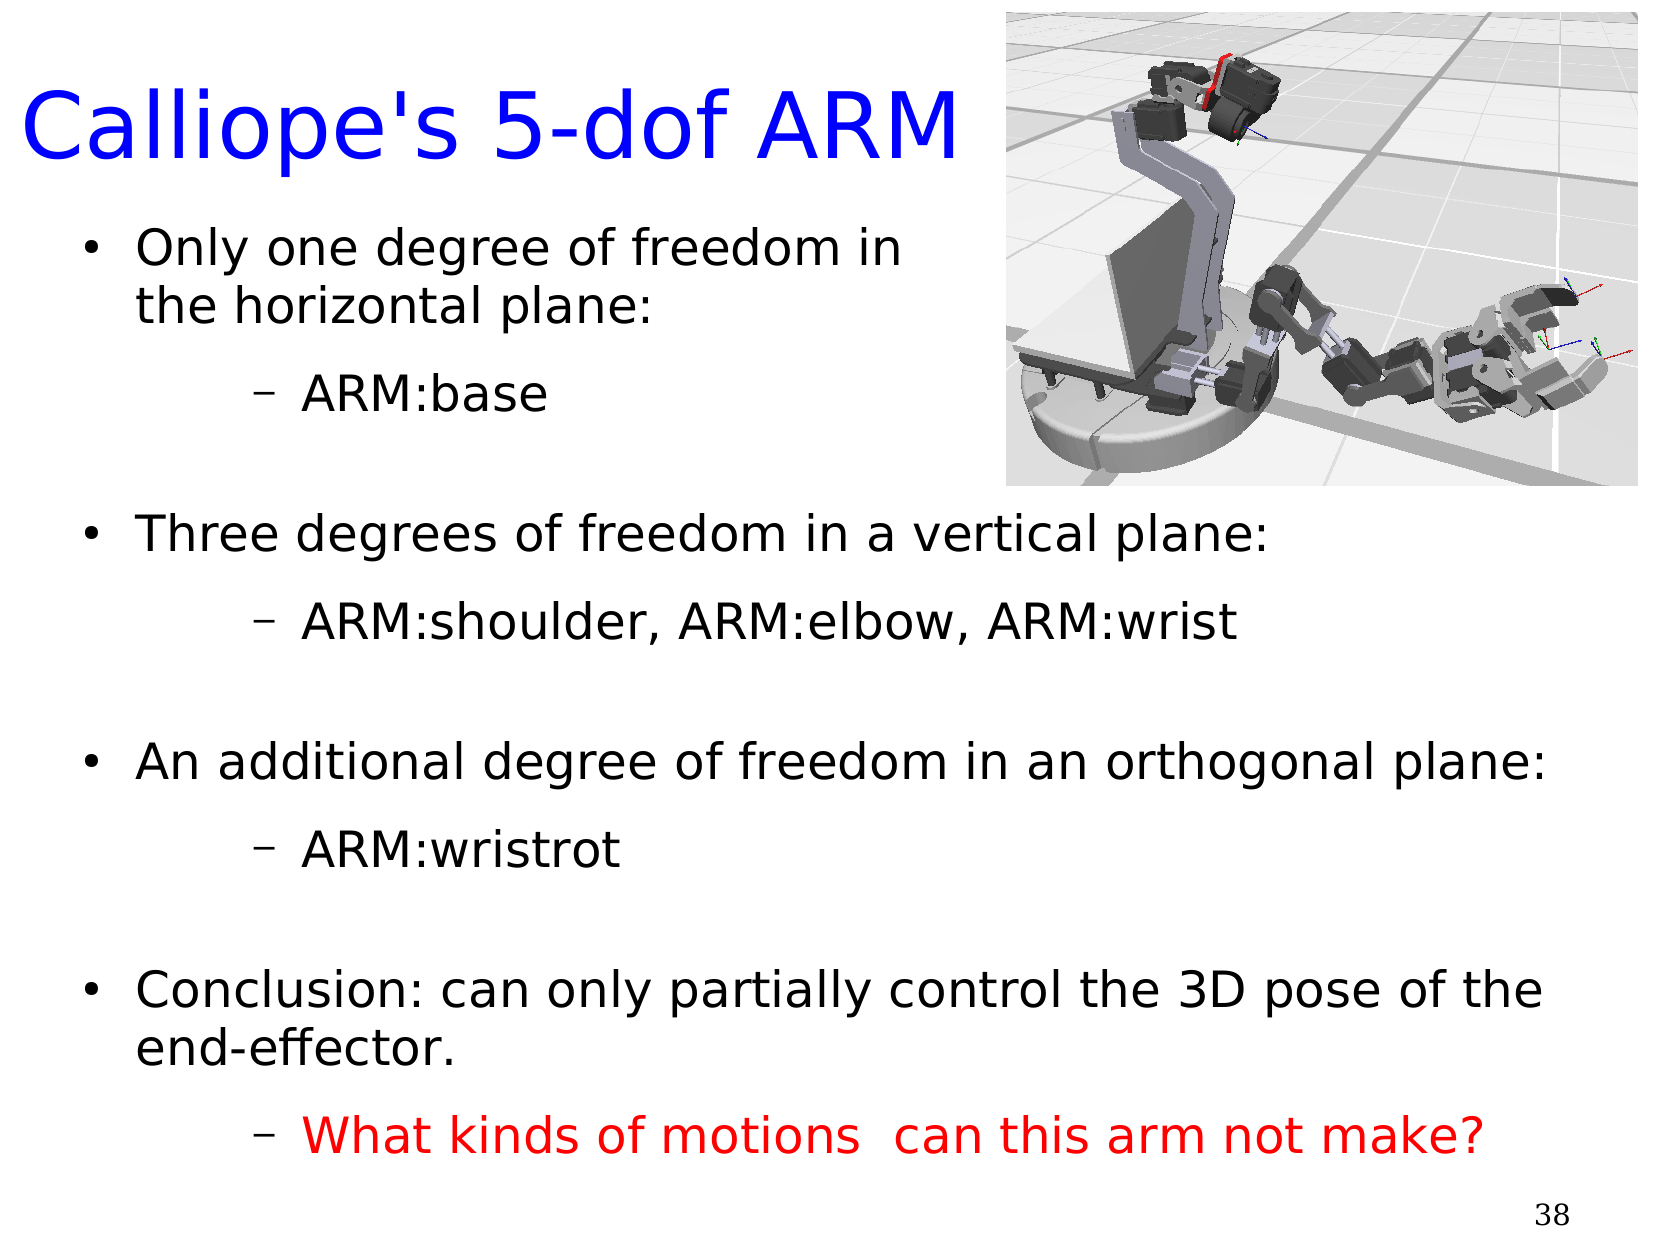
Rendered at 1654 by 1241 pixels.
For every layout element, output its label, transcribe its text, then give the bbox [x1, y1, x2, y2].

picture [1006, 12, 1638, 486]
list Only one degree of freedom in the horizontal plane: ARM:base Three degrees of freedom in a vertical plane: ARM:shoulder, ARM:elbow, ARM:wrist An additional degree of freedom in an orthogonal plane: ARM:wristrot Conclusion: can only partially control the 3D pose of the end-effector. What kinds of motions can this arm not make? [64, 219, 1554, 1170]
title Calliope's 5-dof ARM [20, 31, 1006, 224]
